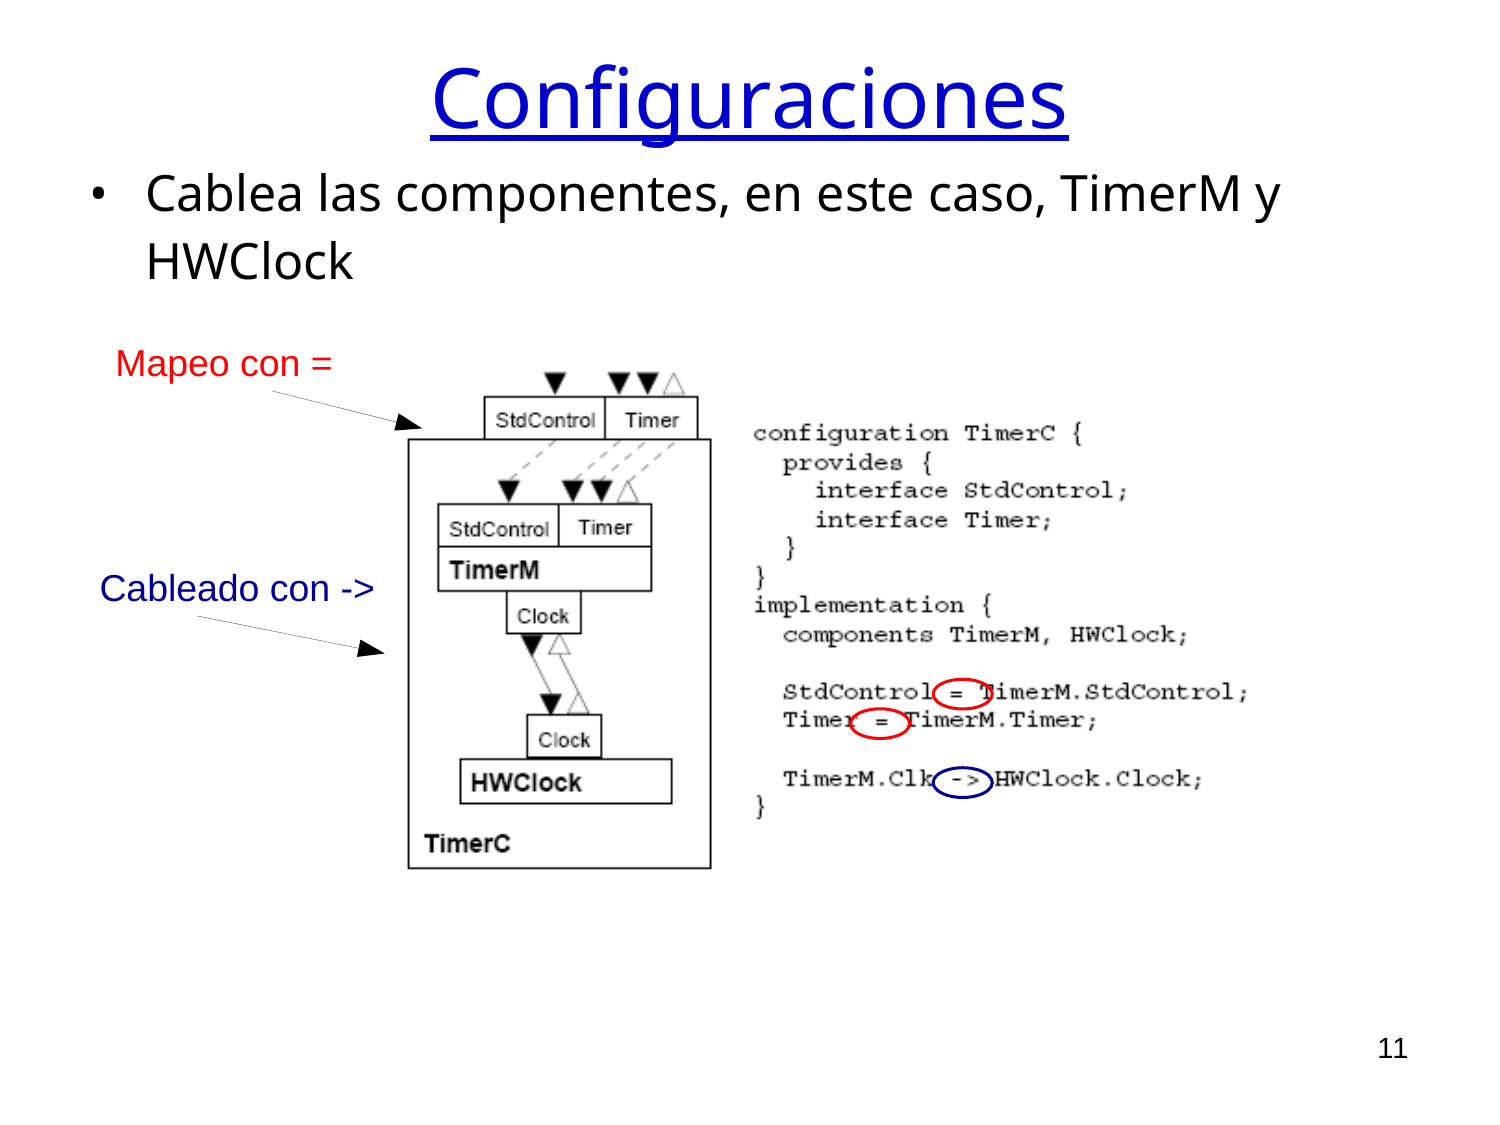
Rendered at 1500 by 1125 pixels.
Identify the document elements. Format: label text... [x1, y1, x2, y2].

title Configuraciones [74, 30, 1425, 149]
list Cablea las componentes, en este caso, TimerM y HWClock [74, 149, 1425, 1021]
picture [334, 328, 1315, 899]
text_box Cableado con -> [84, 552, 390, 616]
text_box Mapeo con = [100, 327, 348, 391]
